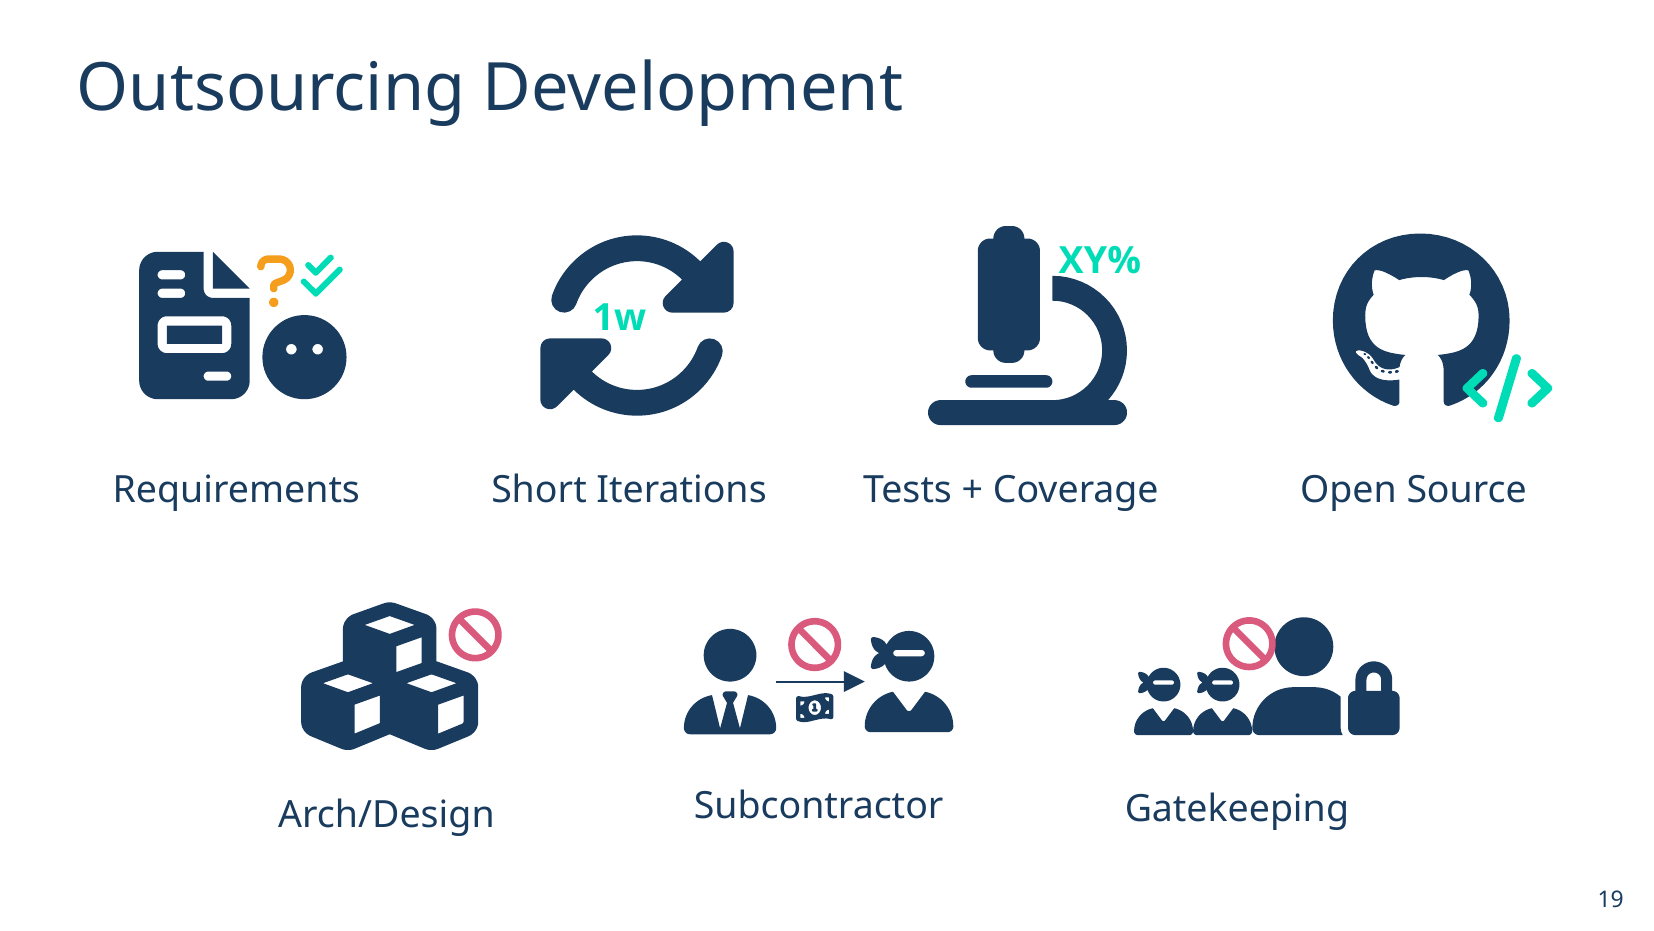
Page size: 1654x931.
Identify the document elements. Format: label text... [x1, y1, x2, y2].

text_box [1222, 617, 1334, 677]
text_box [448, 608, 502, 662]
text_box [257, 255, 294, 293]
text_box Arch/Design [263, 780, 520, 839]
text_box [301, 602, 479, 750]
text_box [928, 285, 1128, 426]
text_box Tests + Coverage [848, 454, 1207, 514]
text_box [1138, 667, 1181, 702]
text_box [1348, 661, 1400, 736]
text_box XY% [1043, 226, 1168, 285]
text_box [262, 315, 347, 400]
text_box [870, 630, 935, 682]
text_box [212, 251, 250, 289]
text_box Short Iterations [476, 454, 798, 514]
text_box [551, 235, 734, 313]
text_box 1w [577, 283, 669, 342]
text_box [788, 617, 842, 672]
text_box [269, 297, 279, 307]
text_box Open Source [1285, 454, 1556, 514]
text_box Requirements [97, 454, 388, 514]
title Outsourcing Development [76, 29, 1565, 141]
text_box [1134, 687, 1343, 736]
text_box [540, 338, 723, 416]
text_box [1197, 667, 1240, 702]
text_box [965, 375, 1053, 388]
text_box [139, 251, 250, 400]
text_box Gatekeeping [1110, 774, 1378, 833]
text_box [796, 693, 834, 723]
text_box [977, 226, 1040, 363]
text_box [683, 691, 777, 735]
text_box [1332, 233, 1510, 406]
text_box Subcontractor [679, 771, 975, 830]
text_box [703, 628, 757, 682]
text_box [864, 691, 954, 733]
